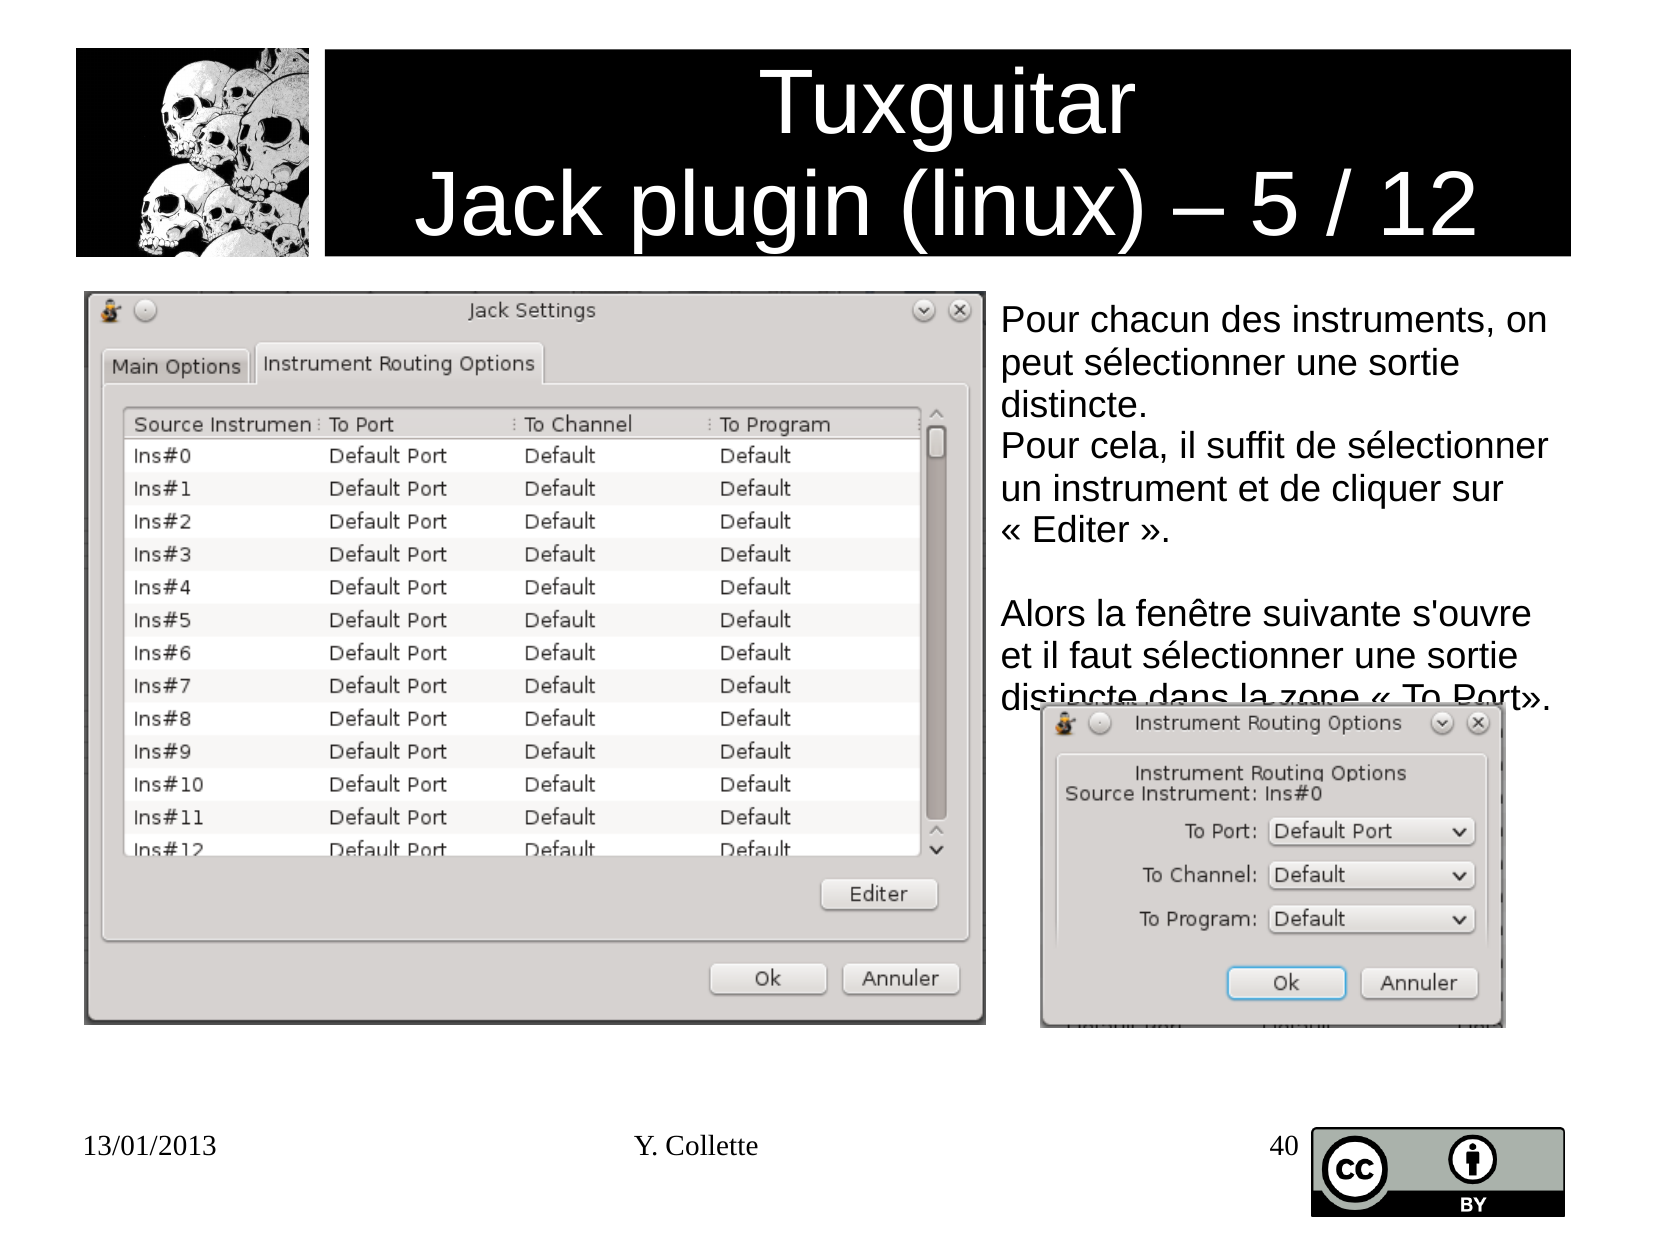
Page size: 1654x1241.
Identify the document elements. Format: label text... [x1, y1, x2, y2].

title Tuxguitar Jack plugin (linux) – 5 / 12 [324, 49, 1571, 257]
picture [76, 48, 309, 257]
picture [1040, 702, 1506, 1028]
picture [1311, 1127, 1565, 1217]
picture [84, 291, 986, 1025]
text_box Pour chacun des instruments, on peut sélectionner une sortie distincte. Pour cela, il suffit de sélectionner un instrument et de cliquer sur « Editer ». Alors la fenêtre suivante s'ouvre et il faut sélectionner une sortie distincte dans la zone « To Port». [986, 291, 1583, 727]
